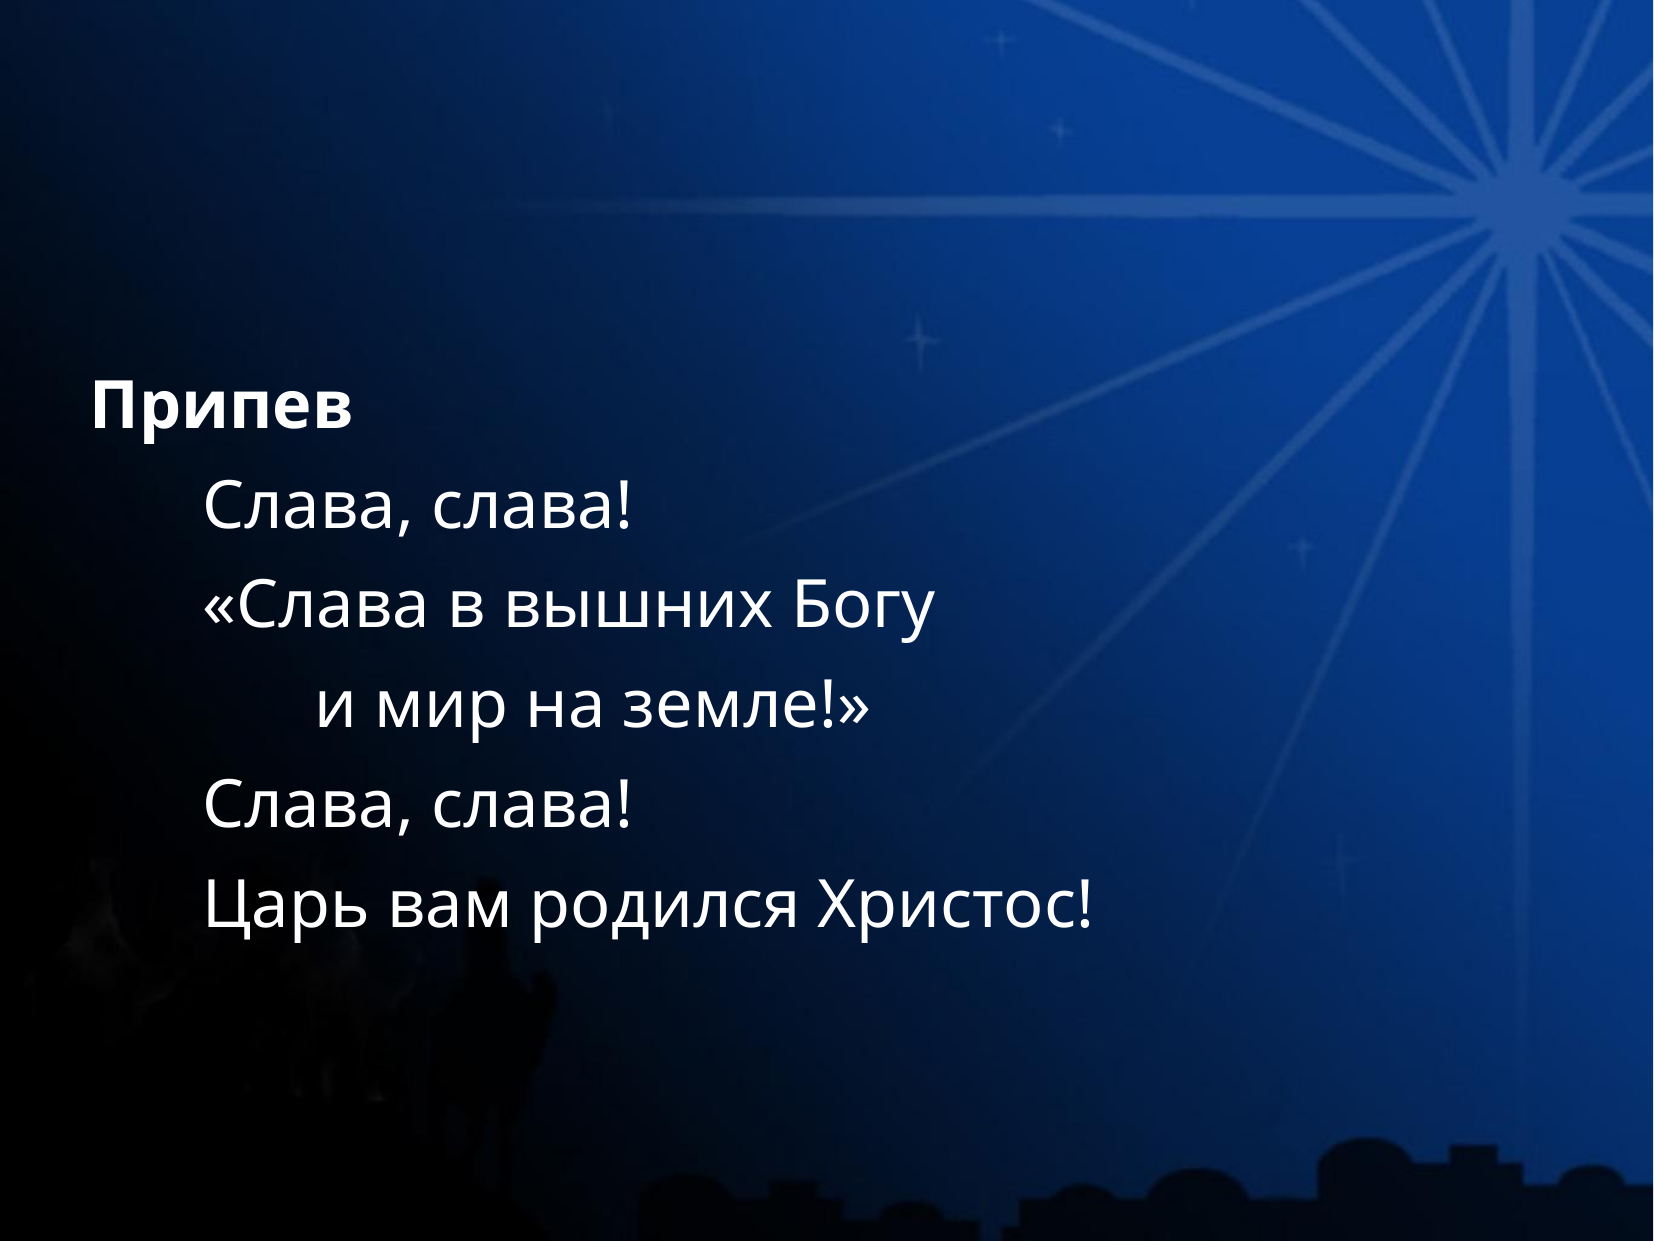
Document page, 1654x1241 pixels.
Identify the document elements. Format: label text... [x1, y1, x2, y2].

picture [0, 0, 1654, 1241]
text_box Припев Слава, слава! «Слава в вышних Богу и мир на земле!» Слава, слава! Царь вам родился Христос! [75, 150, 1576, 1163]
